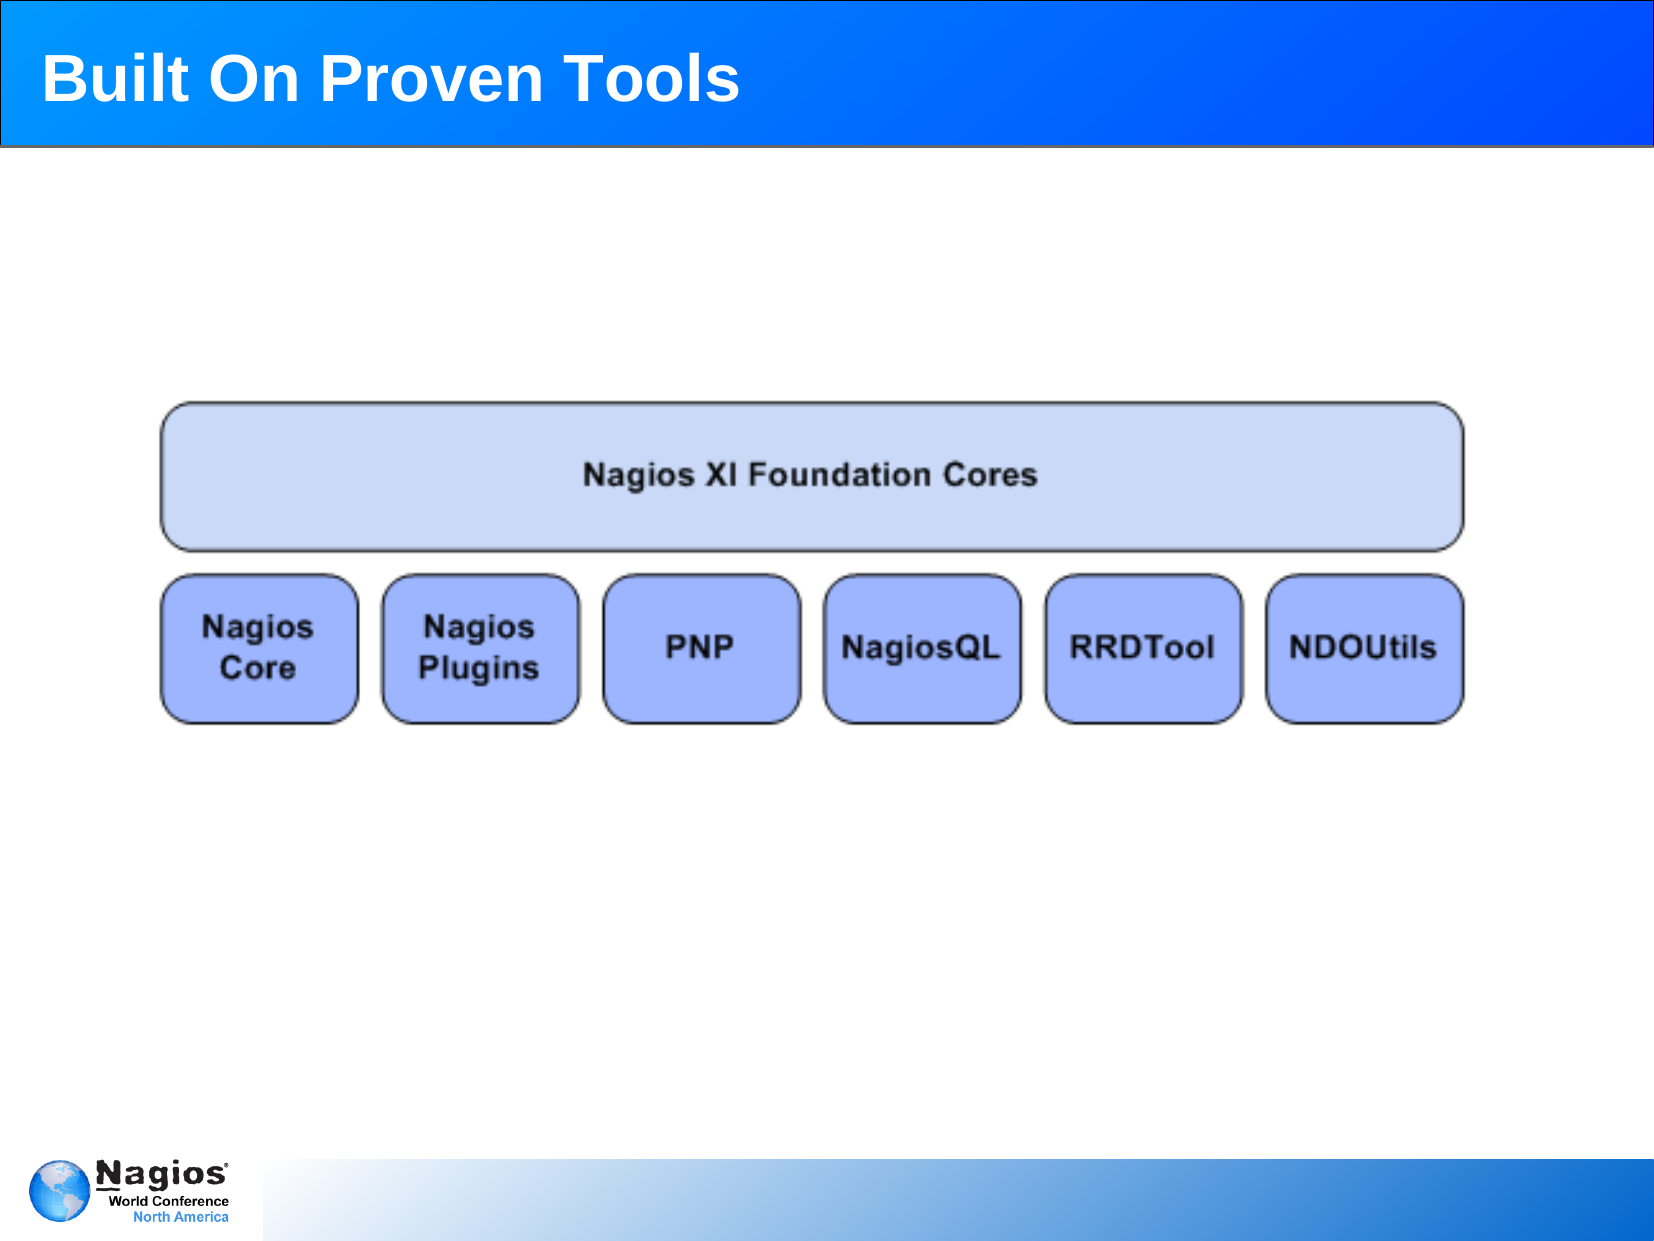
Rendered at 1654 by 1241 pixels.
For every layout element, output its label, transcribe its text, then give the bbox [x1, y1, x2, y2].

title Built On Proven Tools [41, 29, 1248, 127]
picture [29, 1159, 229, 1235]
picture [140, 384, 1491, 751]
